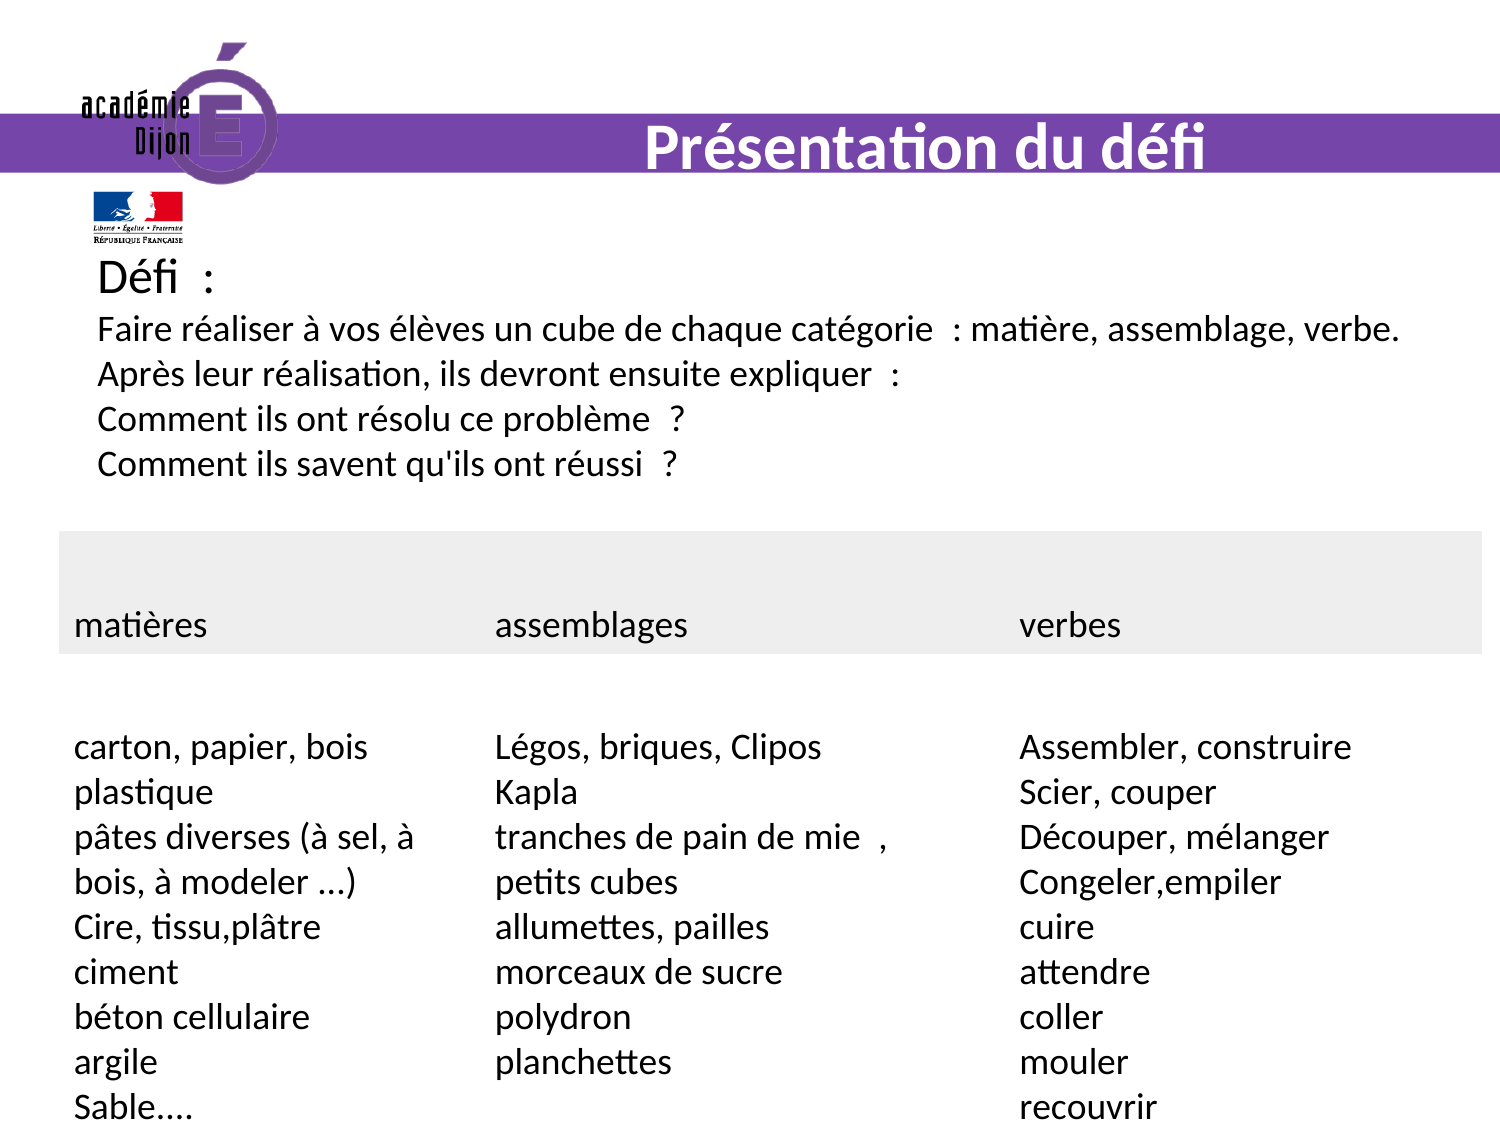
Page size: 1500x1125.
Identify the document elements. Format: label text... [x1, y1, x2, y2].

table_cell Légos, briques, Clipos Kapla tranches de pain de mie , petits cubes allumettes, pailles morceaux de sucre polydron planchettes [480, 654, 1005, 1125]
table_header assemblages [480, 531, 1005, 654]
text_box Défi : Faire réaliser à vos élèves un cube de chaque catégorie : matière, assemblage, verbe. Après leur réalisation, ils devront ensuite expliquer : Comment ils ont résolu ce problème ? Comment ils savent qu'ils ont réussi ? [82, 236, 1418, 531]
text_box Présentation du défi [188, 41, 1223, 236]
table_header matières [59, 531, 480, 654]
picture [82, 42, 188, 236]
table_cell Assembler, construire Scier, couper Découper, mélanger Congeler,empiler cuire attendre coller mouler recouvrir [1005, 654, 1482, 1125]
table_cell carton, papier, bois plastique pâtes diverses (à sel, à bois, à modeler ...) Cire, tissu,plâtre ciment béton cellulaire argile Sable.... [59, 654, 480, 1125]
table_header verbes [1005, 531, 1482, 654]
